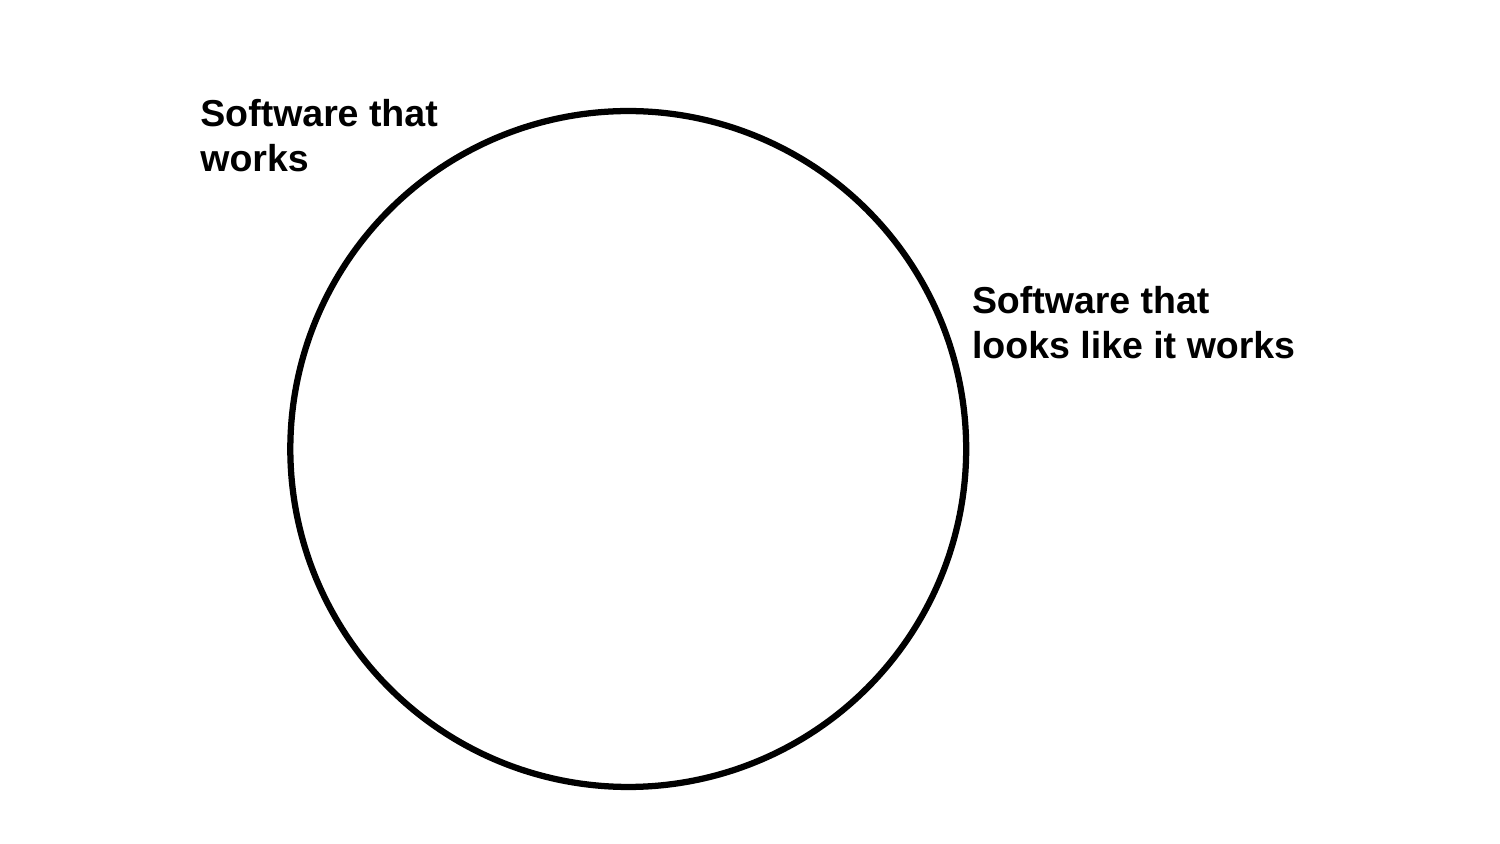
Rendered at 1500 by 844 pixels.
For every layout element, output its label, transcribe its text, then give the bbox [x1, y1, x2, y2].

text_box Software that looks like it works [957, 260, 1315, 369]
text_box Software that works [185, 74, 488, 182]
